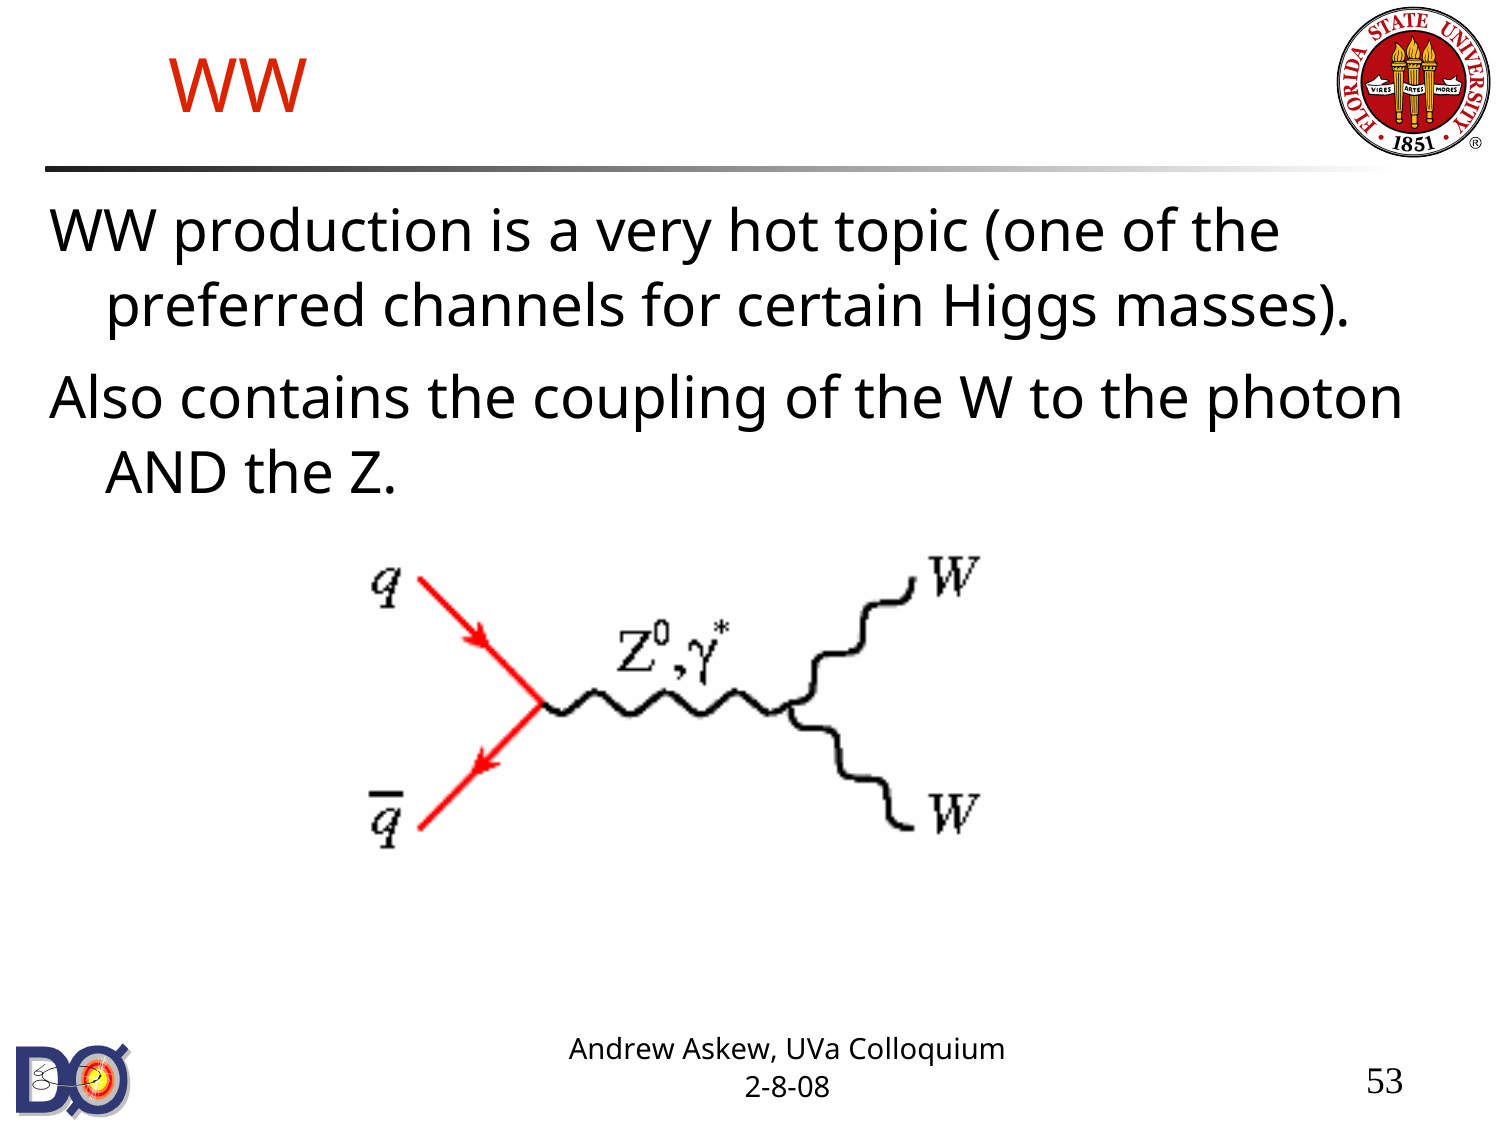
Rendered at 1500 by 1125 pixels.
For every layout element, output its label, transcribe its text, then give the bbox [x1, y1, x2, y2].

list WW production is a very hot topic (one of the preferred channels for certain Higgs masses). Also contains the coupling of the W to the photon AND the Z. [49, 190, 1408, 974]
picture [347, 546, 998, 855]
picture [1335, 5, 1492, 159]
title WW [168, 29, 1313, 137]
picture [9, 1042, 134, 1122]
